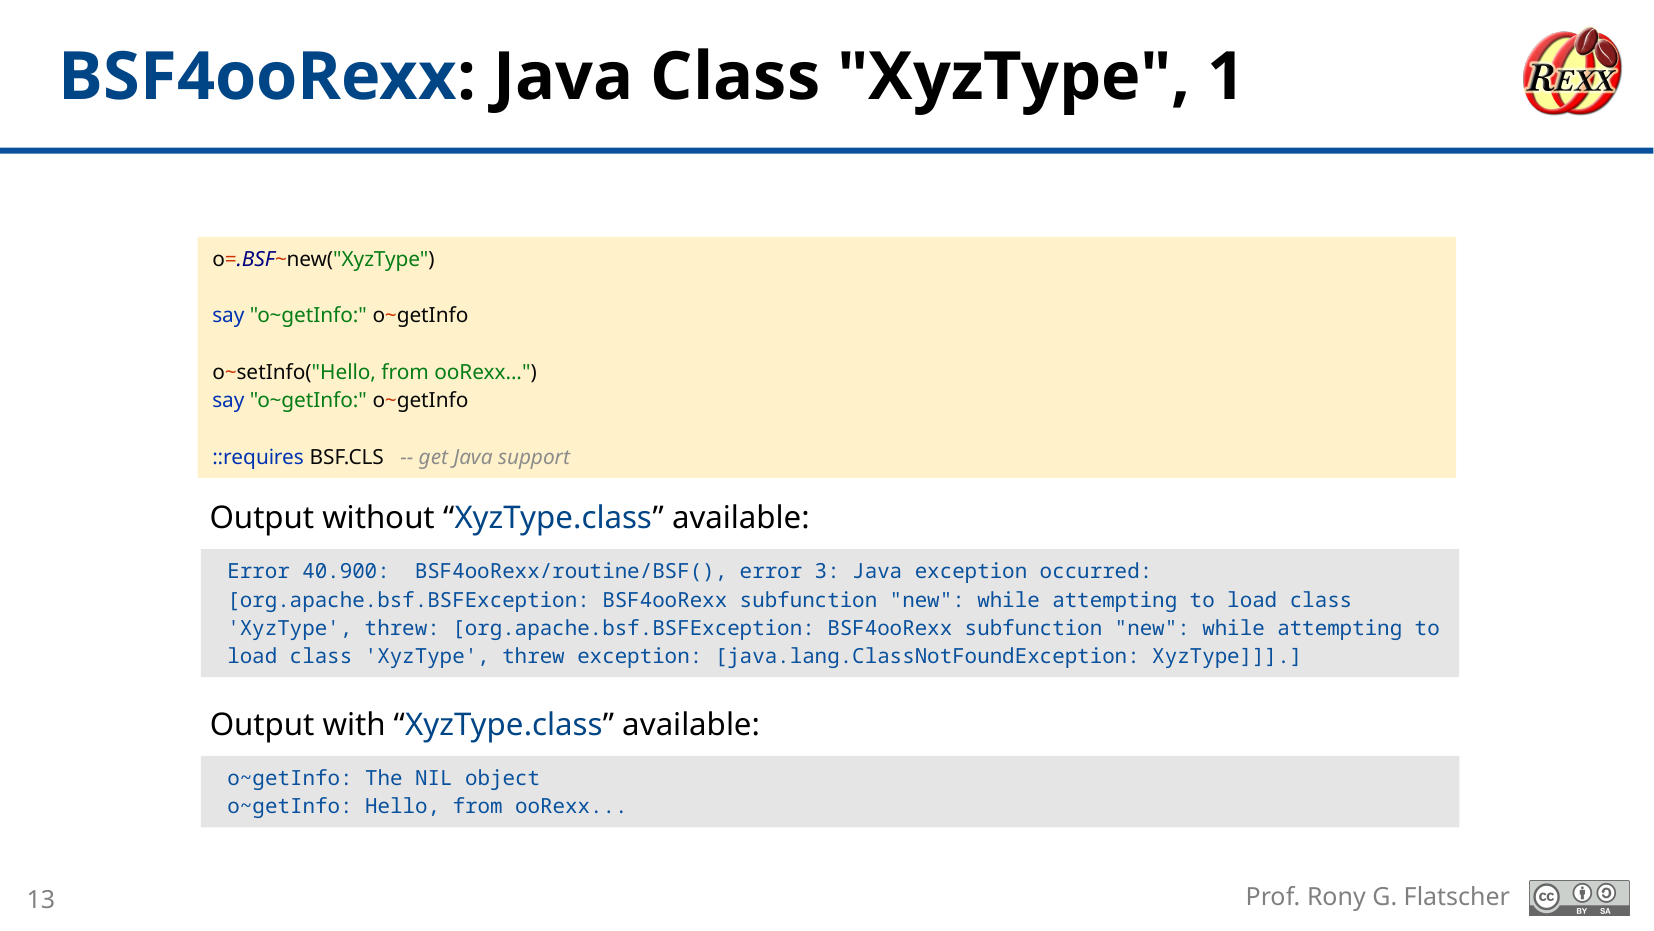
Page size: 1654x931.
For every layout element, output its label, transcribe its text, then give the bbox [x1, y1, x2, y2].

text_box Output without “XyzType.class” available: [194, 487, 1375, 544]
text_box o=.BSF~new("XyzType") say "o~getInfo:" o~getInfo o~setInfo("Hello, from ooRexx...") say "o~getInfo:" o~getInfo ::requires BSF.CLS -- get Java support [197, 236, 1457, 468]
text_box o~getInfo: The NIL object o~getInfo: Hello, from ooRexx... [200, 755, 1460, 825]
title BSF4ooRexx: Java Class "XyzType", 1 [0, 0, 1654, 148]
text_box Error 40.900: BSF4ooRexx/routine/BSF(), error 3: Java exception occurred: [org.apache.bsf.BSFException: BSF4ooRexx subfunction "new": while attempting to load class 'XyzType', threw: [org.apache.bsf.BSFException: BSF4ooRexx subfunction "new": while attempting to load class 'XyzType', threw exception: [java.lang.ClassNotFoundException: XyzType]]].] [200, 549, 1460, 672]
text_box Output with “XyzType.class” available: [194, 694, 1375, 751]
